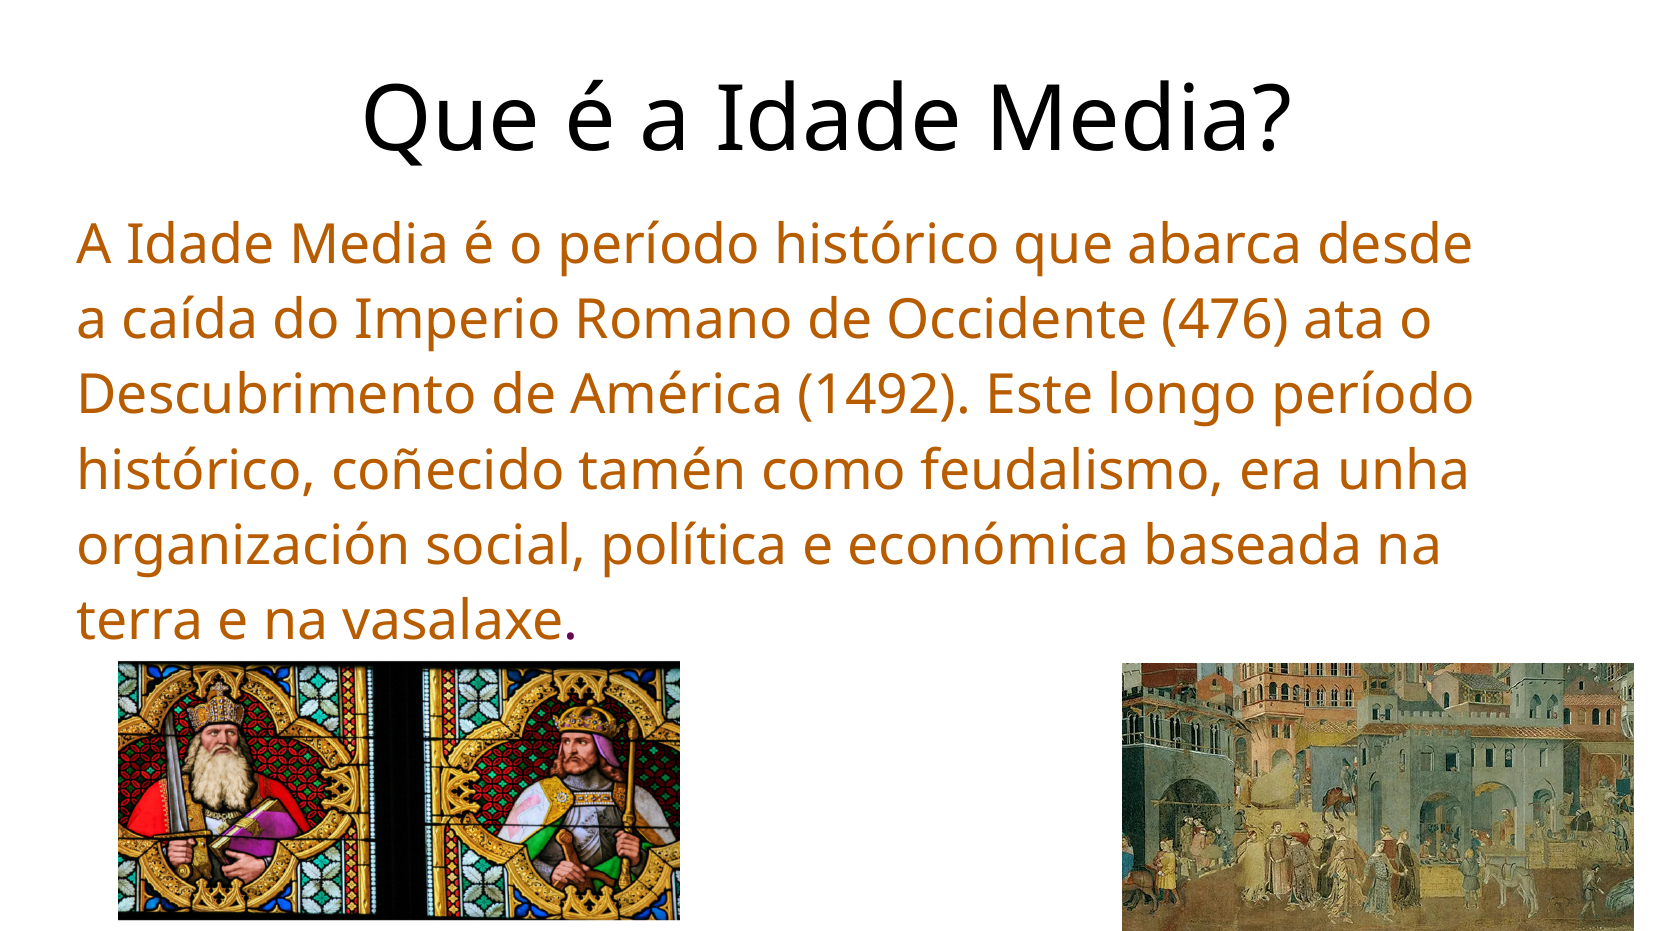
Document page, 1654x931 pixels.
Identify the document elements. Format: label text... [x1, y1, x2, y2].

picture [1122, 663, 1634, 931]
picture [118, 649, 680, 931]
title Que é a Idade Media? [82, 37, 1571, 193]
list A Idade Media é o período histórico que abarca desde a caída do Imperio Romano de Occidente (476) ata o Descubrimento de América (1492). Este longo período histórico, coñecido tamén como feudalismo, era unha organización social, política e económica baseada na terra e na vasalaxe. [17, 118, 1506, 658]
